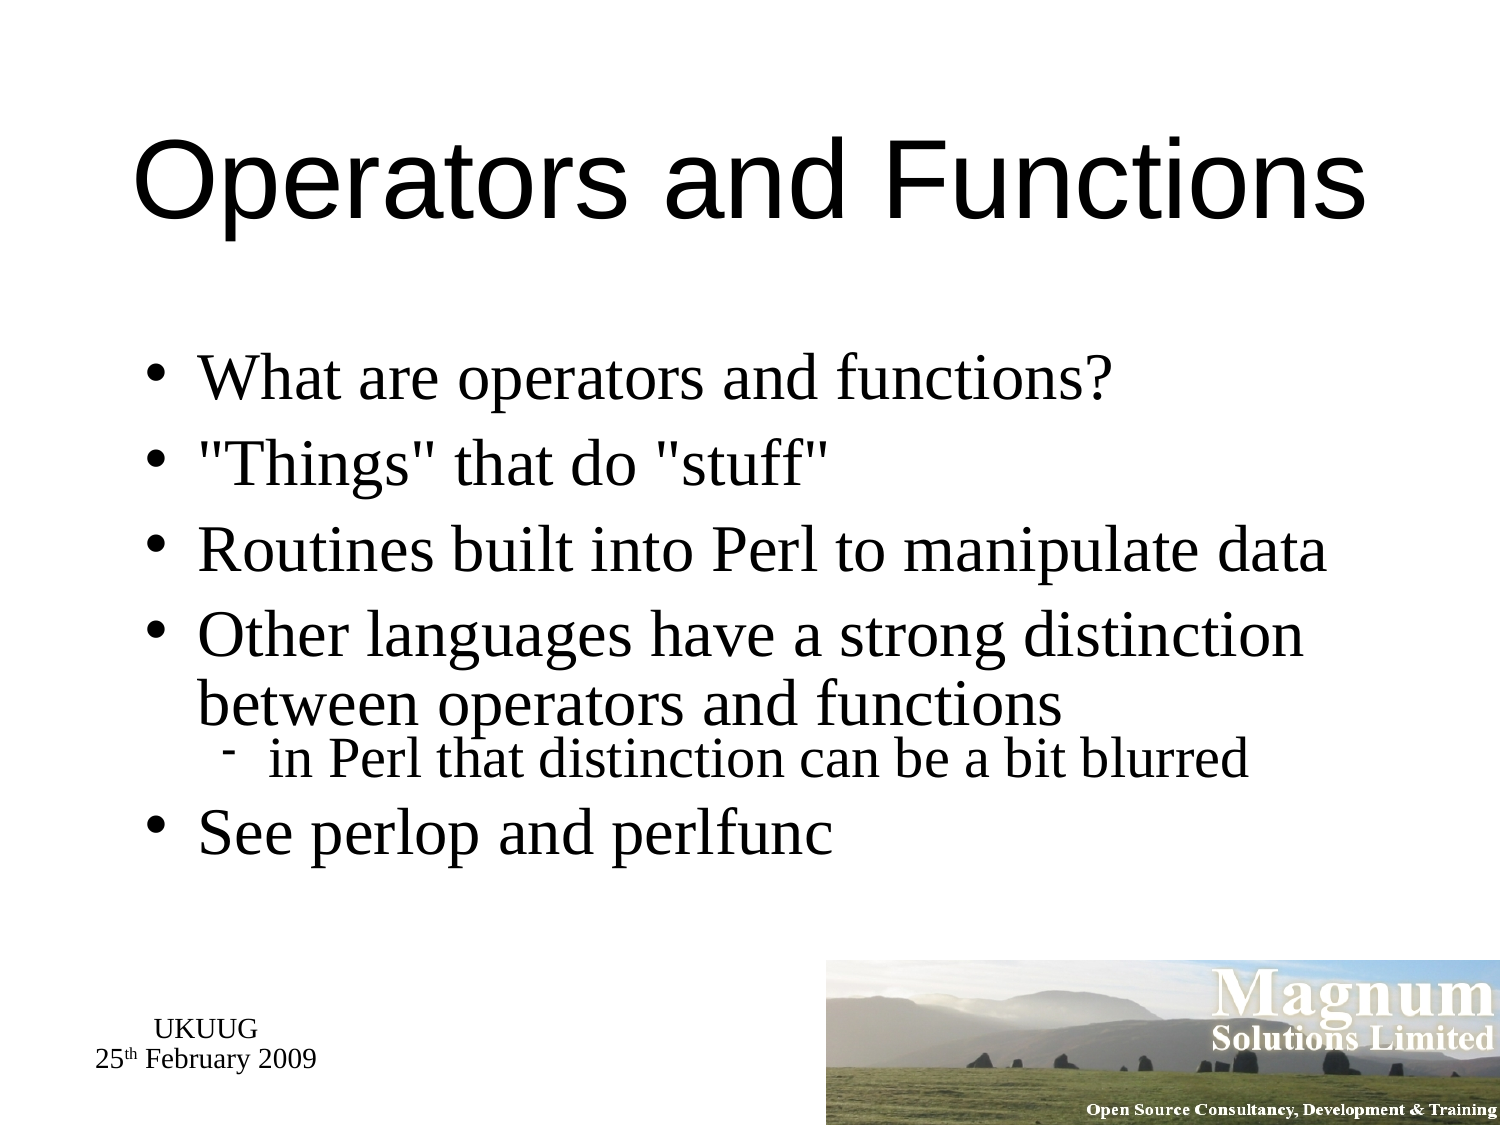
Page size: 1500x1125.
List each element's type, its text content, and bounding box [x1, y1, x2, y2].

list What are operators and functions? "Things" that do "stuff" Routines built into Perl to manipulate data Other languages have a strong distinction between operators and functions in Perl that distinction can be a bit blurred See perlop and perlfunc [112, 337, 1388, 1013]
title Operators and Functions [112, 62, 1388, 250]
picture [826, 960, 1500, 1125]
